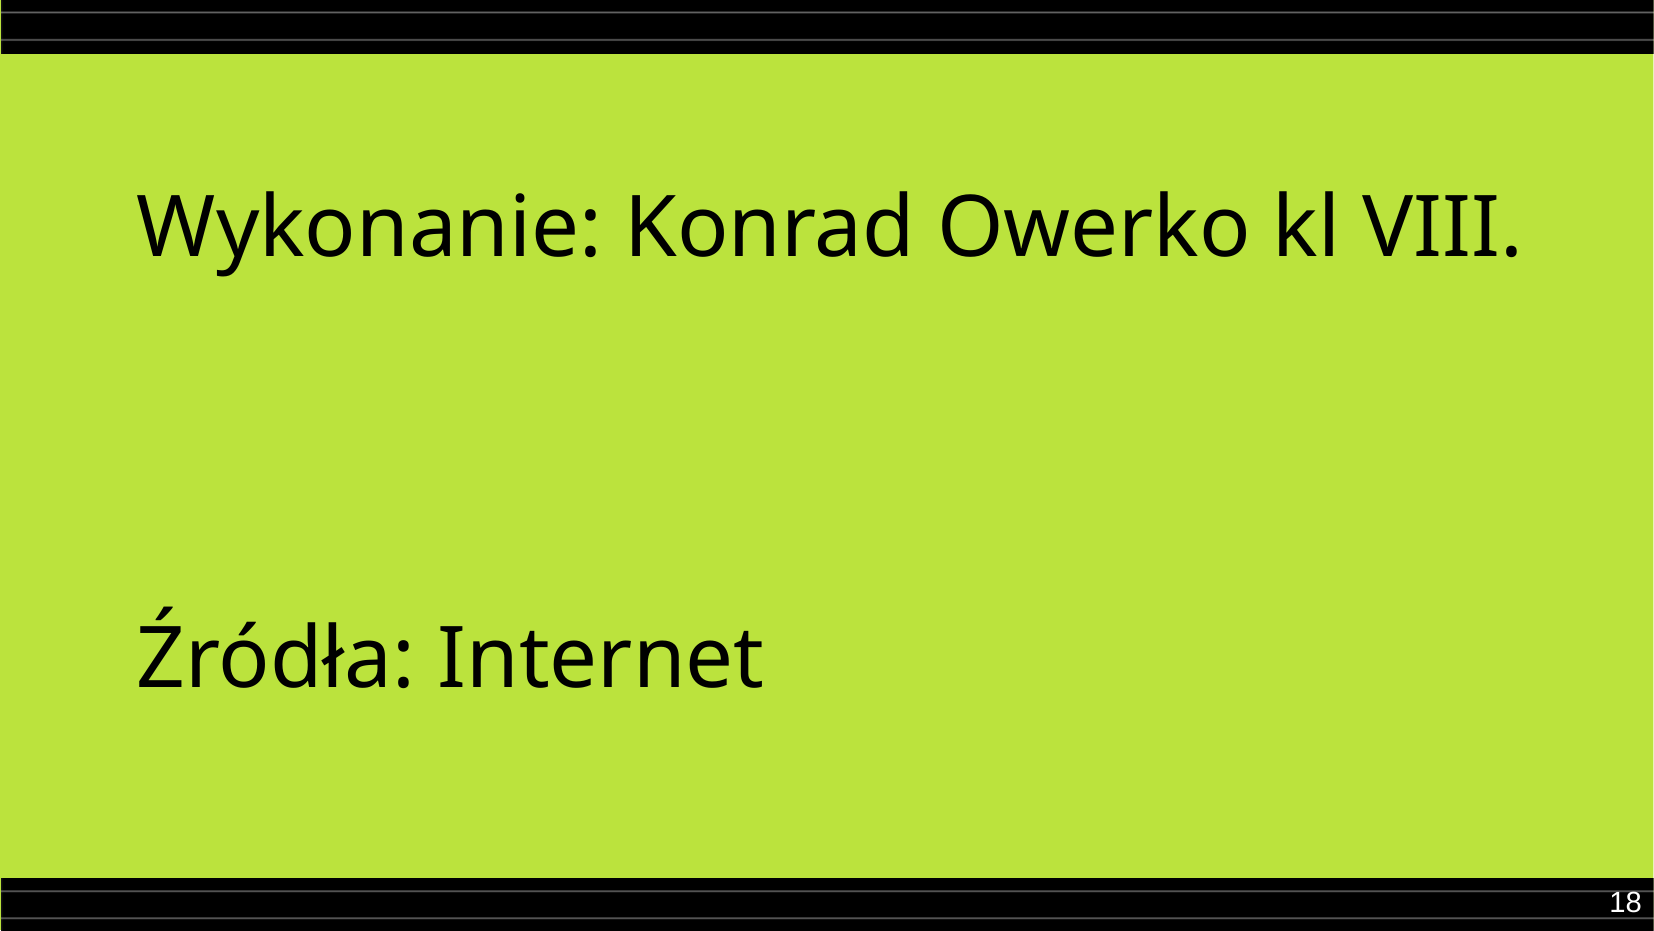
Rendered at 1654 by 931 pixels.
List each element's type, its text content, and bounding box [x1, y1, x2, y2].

list Wykonanie: Konrad Owerko kl VIII. Źródła: Internet [70, 165, 1583, 721]
picture [1, 0, 1654, 54]
picture [1, 878, 1654, 931]
